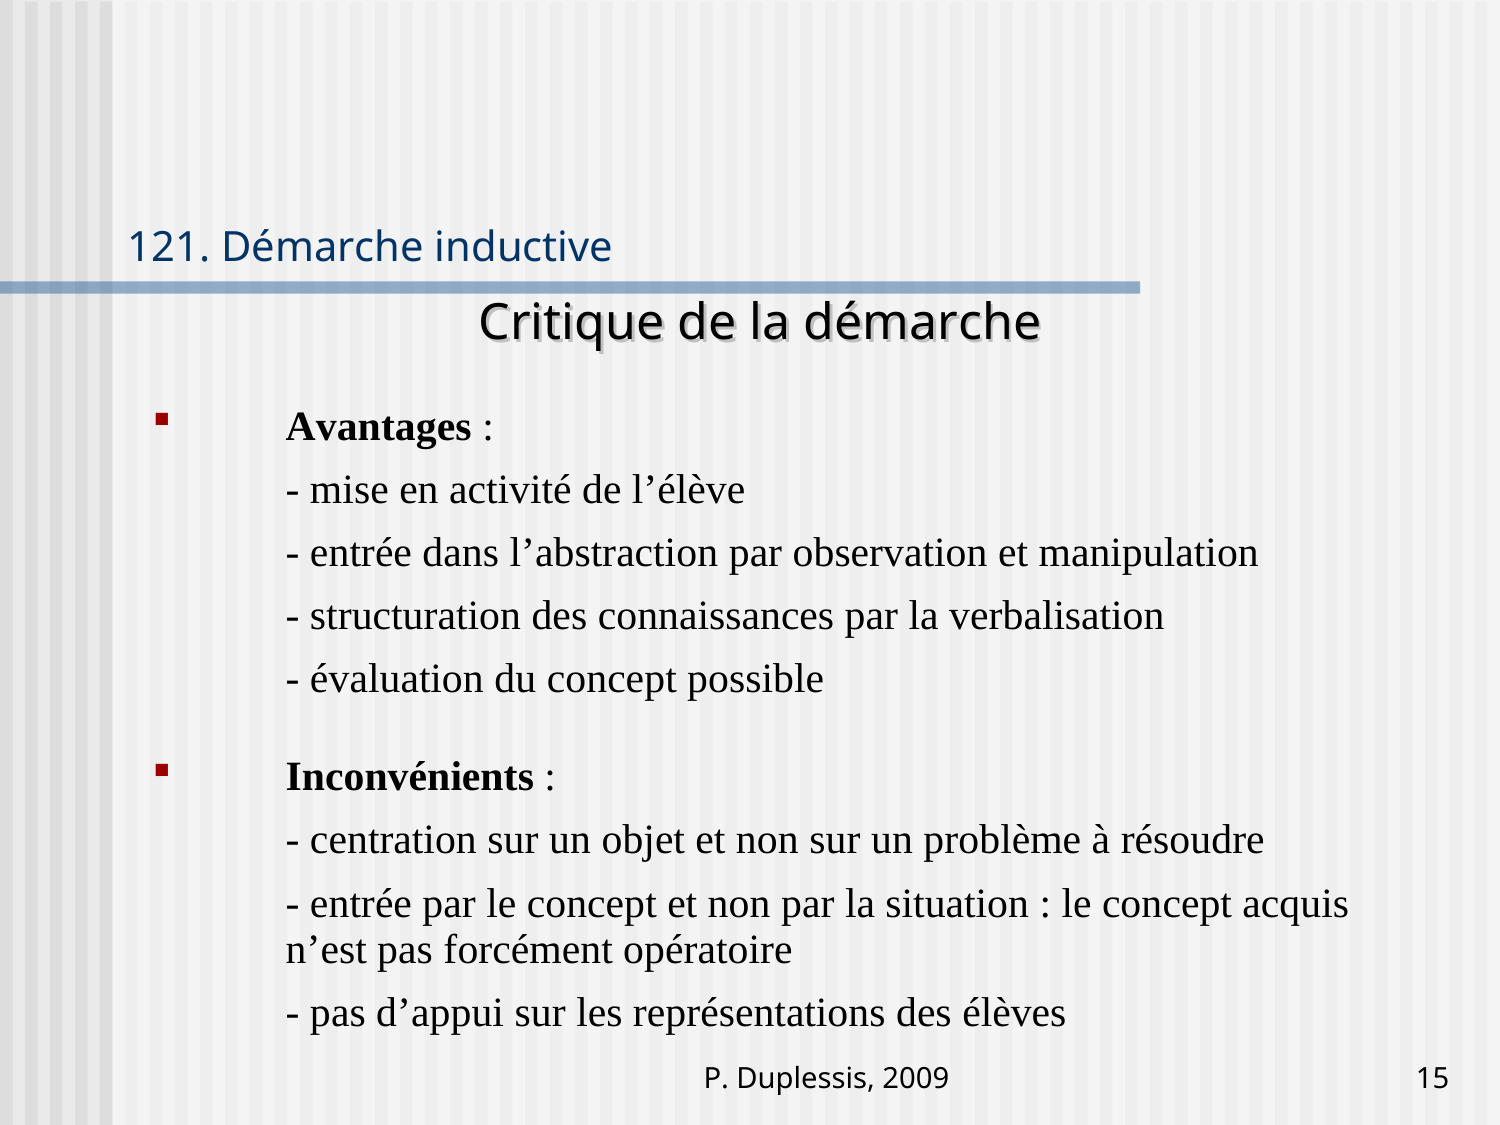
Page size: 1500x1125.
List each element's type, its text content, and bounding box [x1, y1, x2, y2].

text_box Critique de la démarche Avantages : - mise en activité de l’élève - entrée dans l’abstraction par observation et manipulation - structuration des connaissances par la verbalisation - évaluation du concept possible Inconvénients : - centration sur un objet et non sur un problème à résoudre - entrée par le concept et non par la situation : le concept acquis n’est pas forcément opératoire - pas d’appui sur les représentations des élèves [137, 287, 1383, 1089]
title 121. Démarche inductive [112, 212, 1401, 278]
